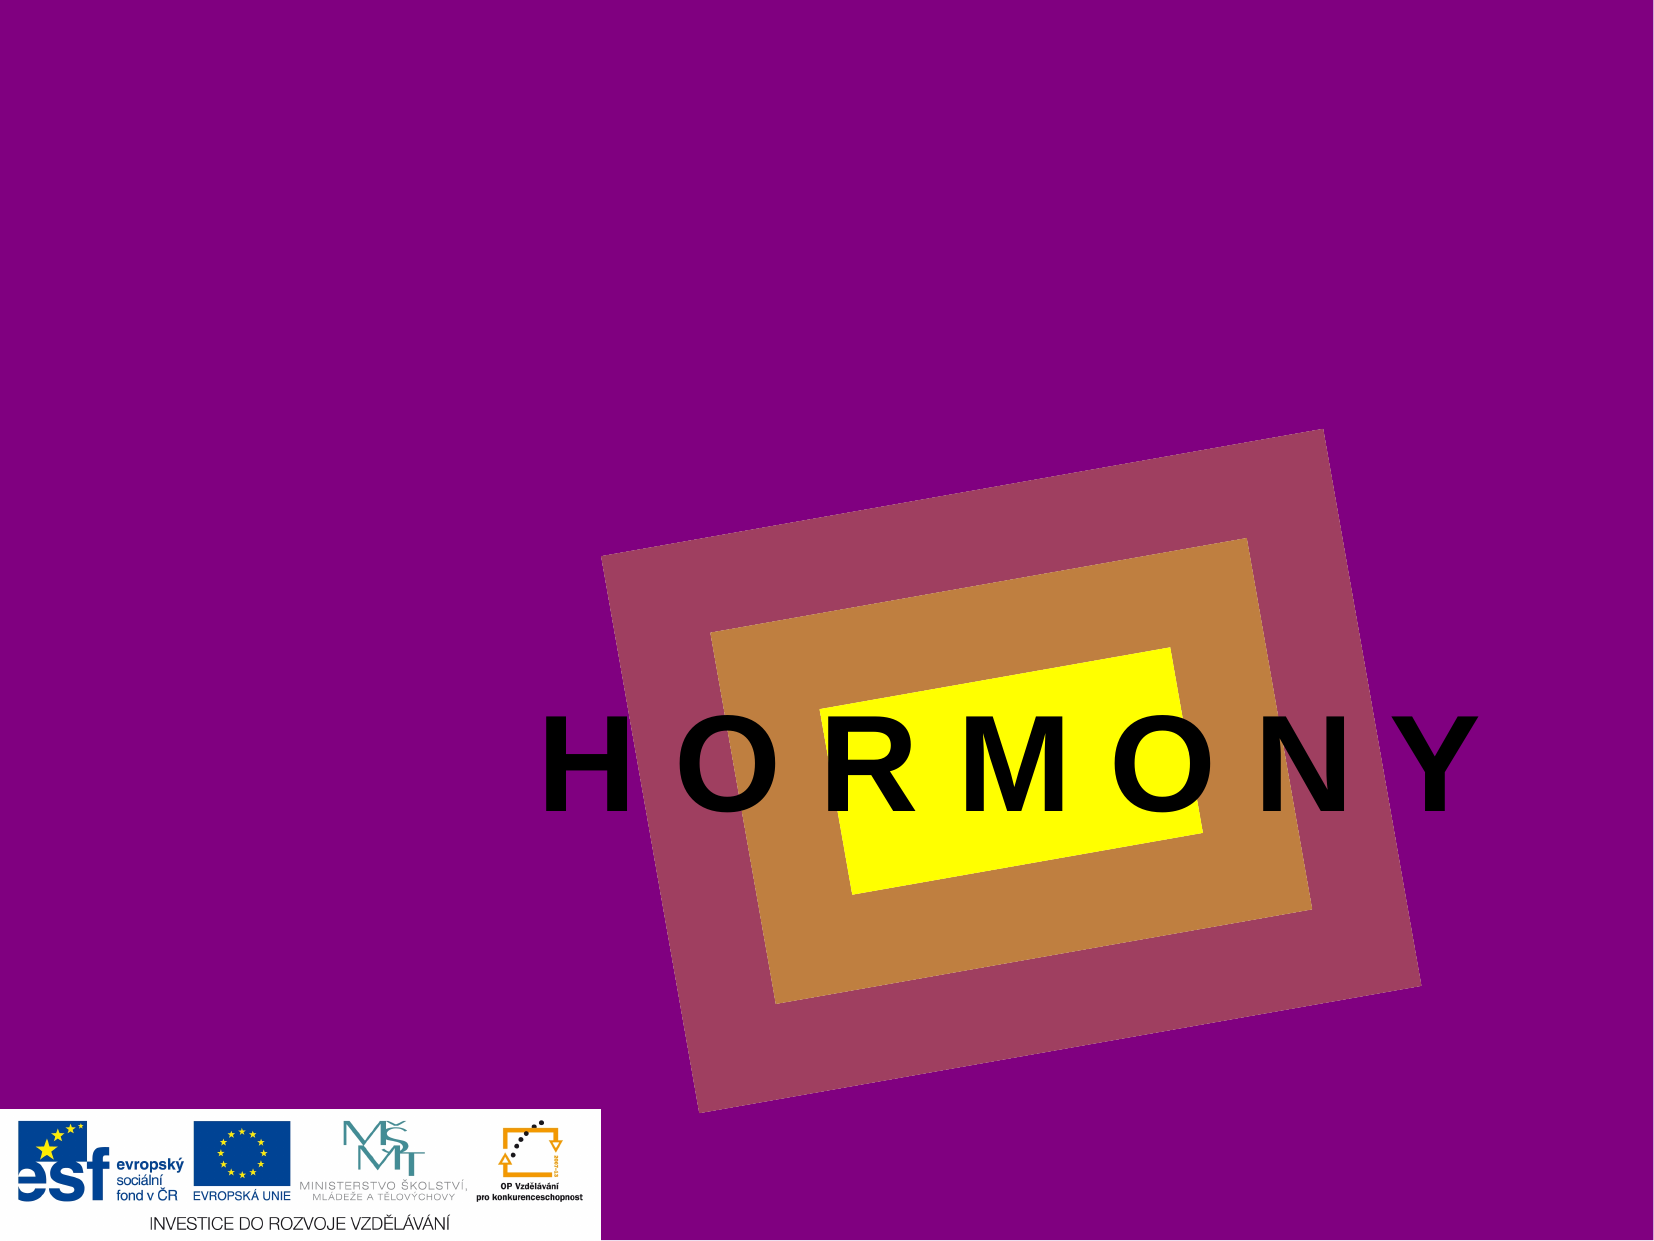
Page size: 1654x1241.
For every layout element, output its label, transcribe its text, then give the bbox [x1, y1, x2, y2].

picture [0, 1109, 601, 1241]
subtitle H O R M O N Y [265, 354, 1654, 1173]
